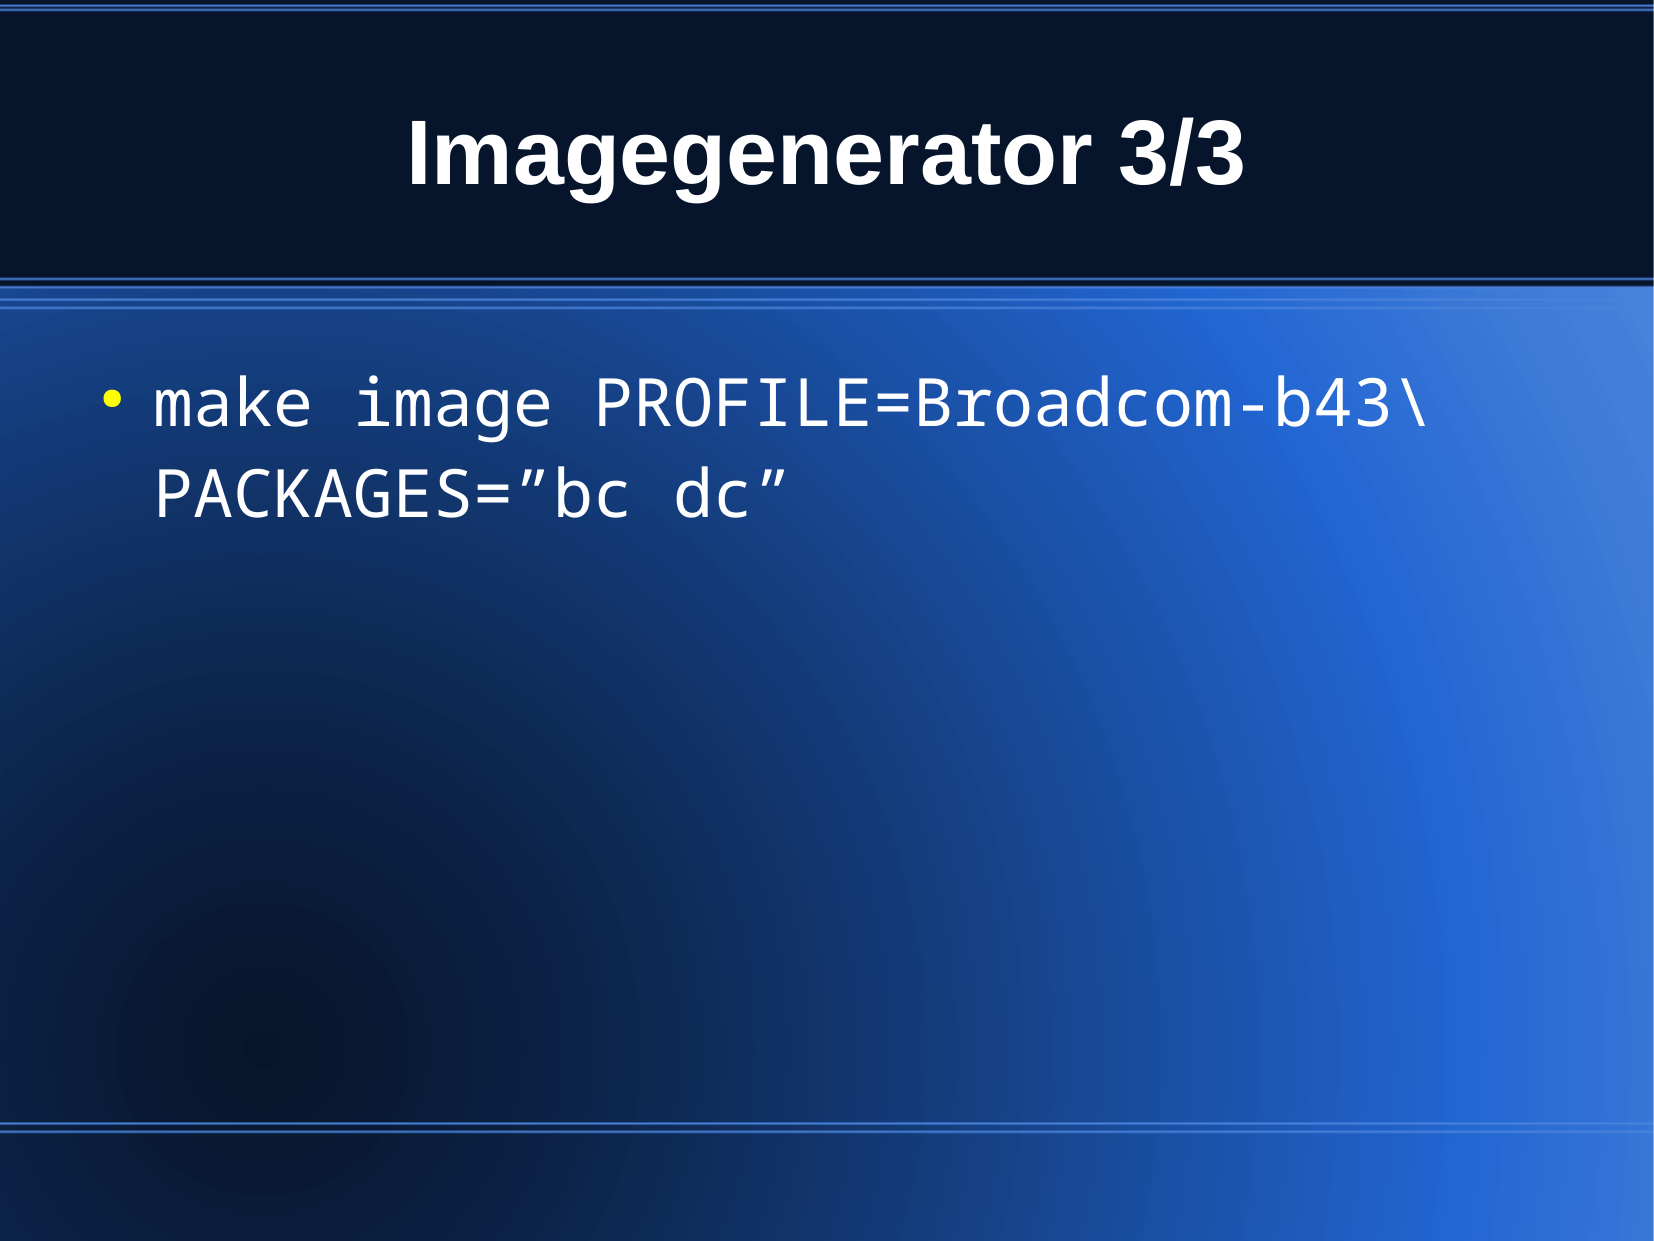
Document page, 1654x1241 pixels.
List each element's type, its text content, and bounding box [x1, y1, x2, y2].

list make image PROFILE=Broadcom-b43\ PACKAGES=”bc dc” [82, 355, 1571, 1159]
picture [0, 0, 1654, 1241]
title Imagegenerator 3/3 [82, 56, 1571, 250]
